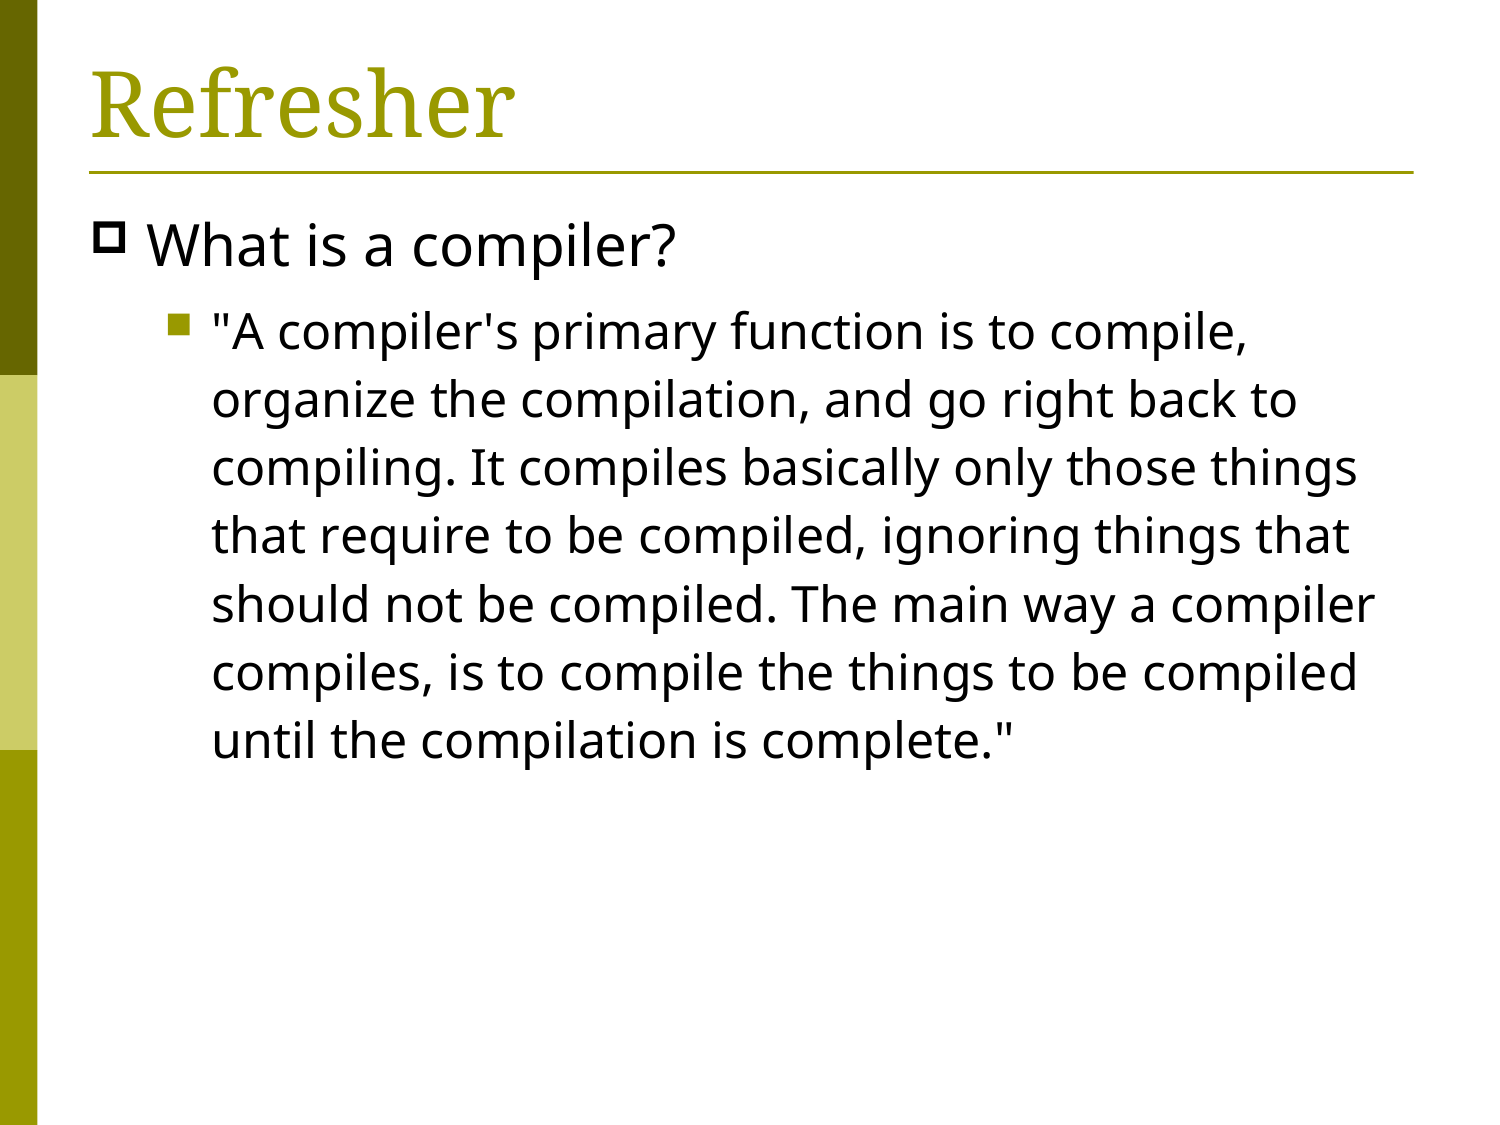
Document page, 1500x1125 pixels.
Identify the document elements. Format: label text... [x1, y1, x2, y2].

title Refresher [75, 45, 1426, 173]
list What is a compiler? "A compiler's primary function is to compile, organize the compilation, and go right back to compiling. It compiles basically only those things that require to be compiled, ignoring things that should not be compiled. The main way a compiler compiles, is to compile the things to be compiled until the compilation is complete." [75, 196, 1426, 1006]
